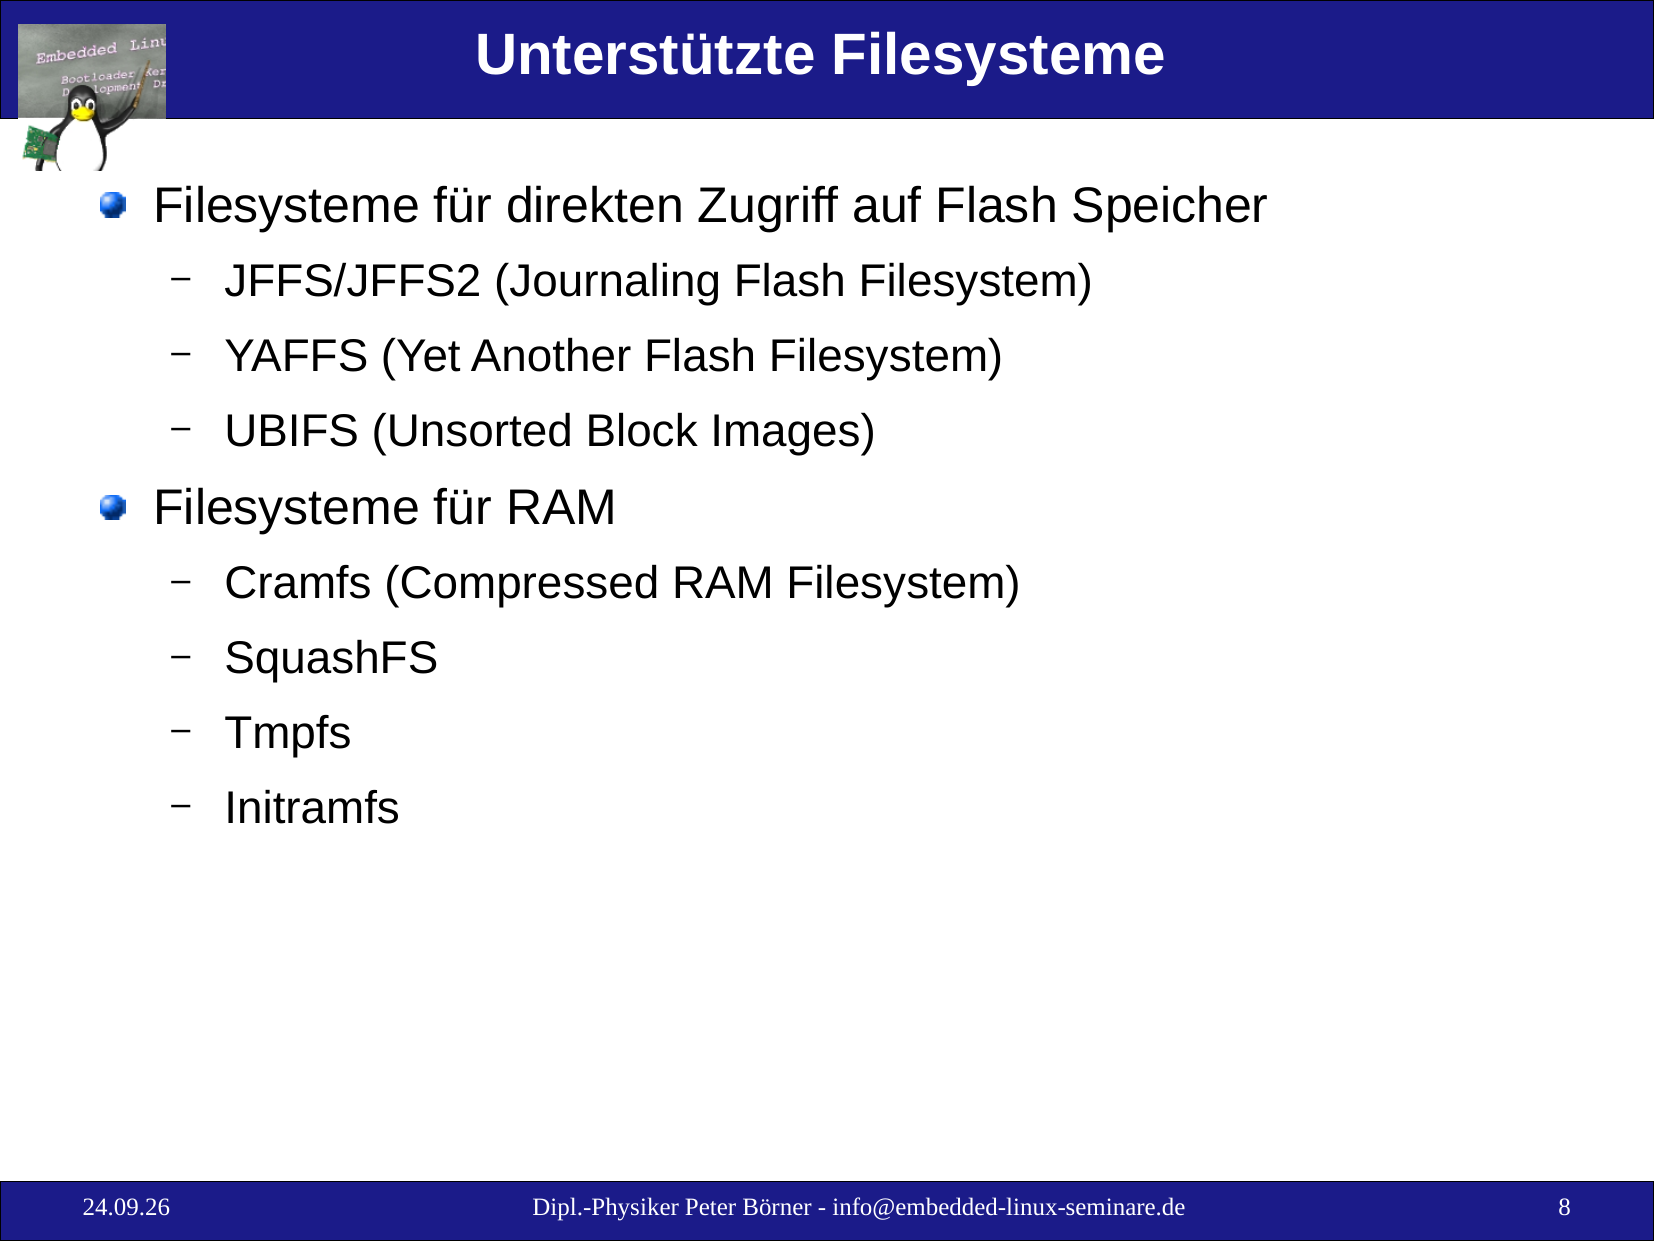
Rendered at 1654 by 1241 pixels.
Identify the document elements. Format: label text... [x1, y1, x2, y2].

picture [18, 24, 166, 171]
list Filesysteme für direkten Zugriff auf Flash Speicher JFFS/JFFS2 (Journaling Flash Filesystem) YAFFS (Yet Another Flash Filesystem) UBIFS (Unsorted Block Images) Filesysteme für RAM Cramfs (Compressed RAM Filesystem) SquashFS Tmpfs Initramfs [82, 177, 1571, 1152]
title Unterstützte Filesysteme [76, 19, 1565, 89]
